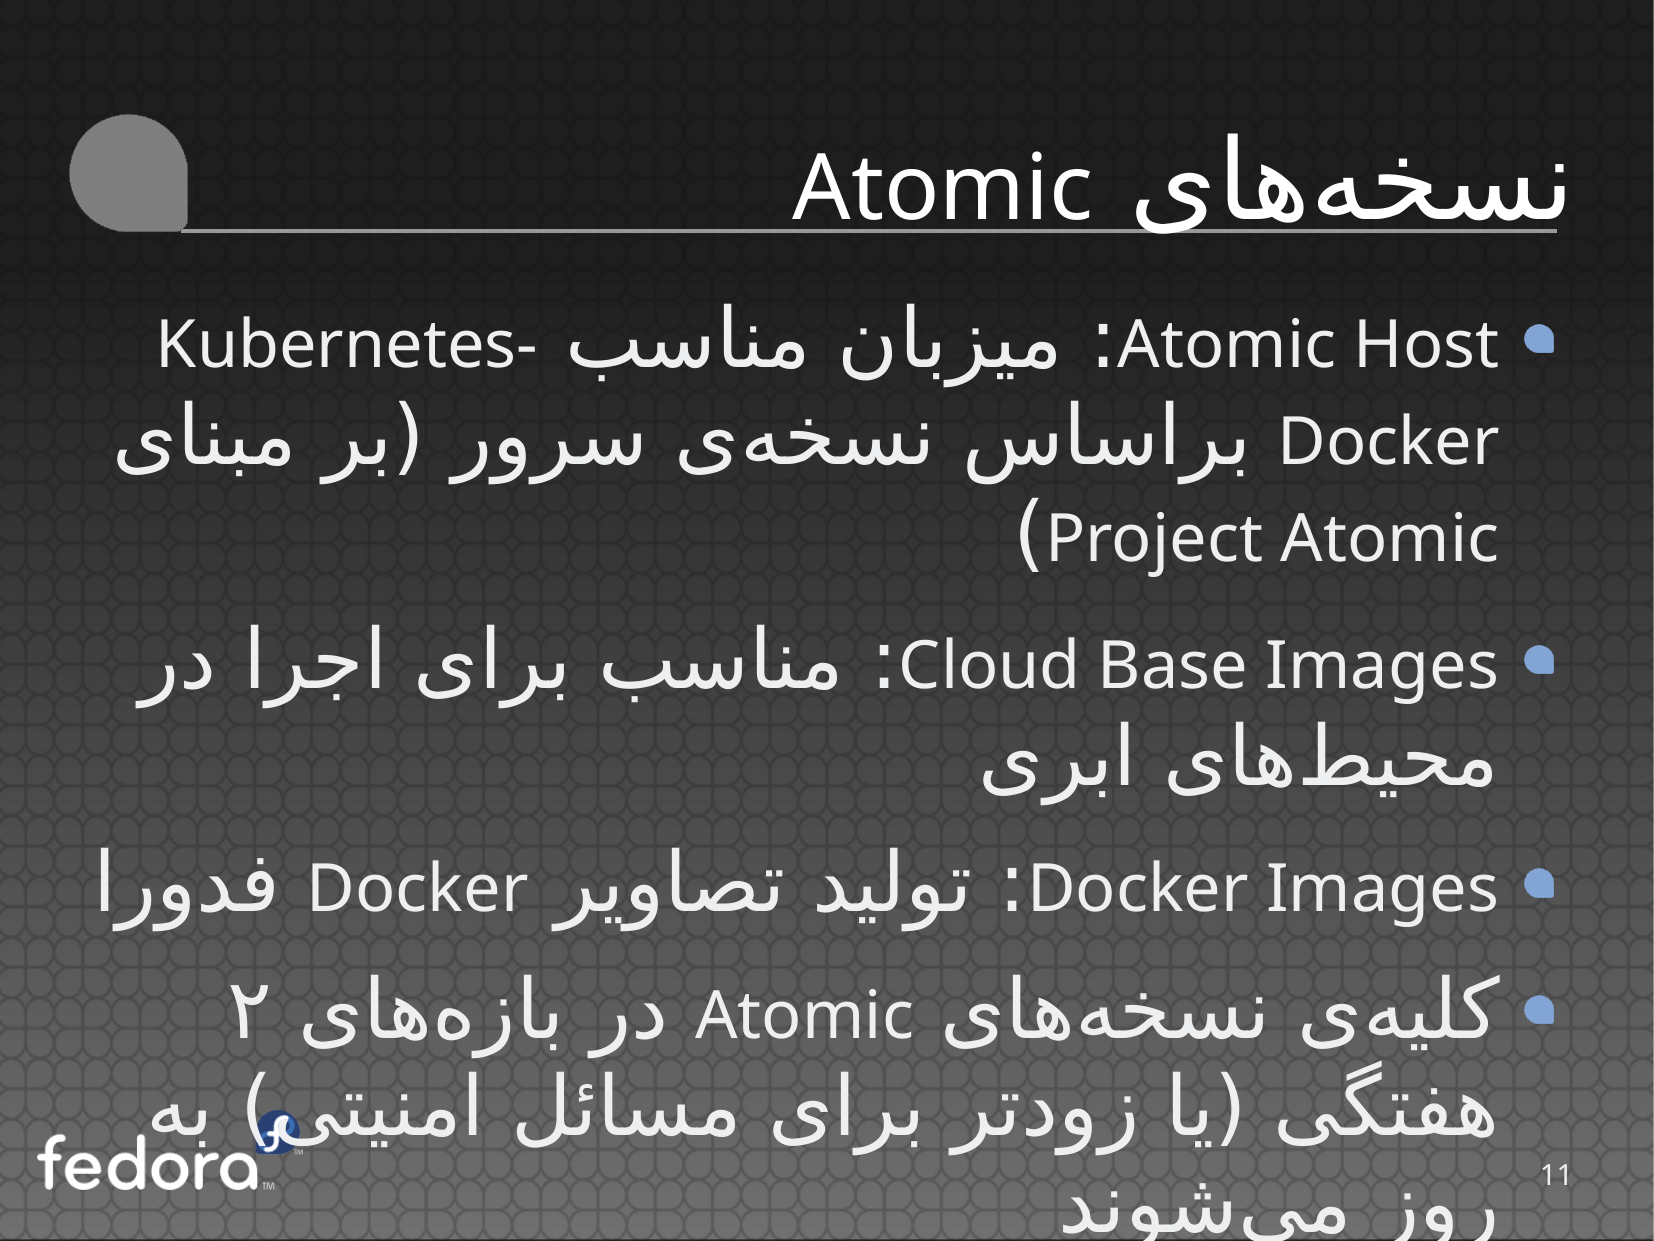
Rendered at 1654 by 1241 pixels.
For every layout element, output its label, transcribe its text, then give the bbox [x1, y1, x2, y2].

list ‏Atomic Host: میزبان مناسب Kubernetes-Docker براساس نسخه‌ی سرور (بر مبنای Project Atomic) ‏Cloud Base Images: مناسب برای اجرا در محیط‌های ابری ‏Docker Images: تولید تصاویر Docker فدورا کلیه‌ی نسخه‌های Atomic در بازه‌های ۲ هفتگی (یا زودتر برای مسائل امنیتی) به روز می‌شوند بر مبنای OSTree [82, 290, 1571, 1117]
picture [1434, 1214, 1446, 1225]
picture [1324, 1215, 1337, 1227]
picture [0, 0, 1654, 1241]
title نسخه‌های Atomic [86, 112, 1576, 249]
picture [1140, 1214, 1152, 1225]
